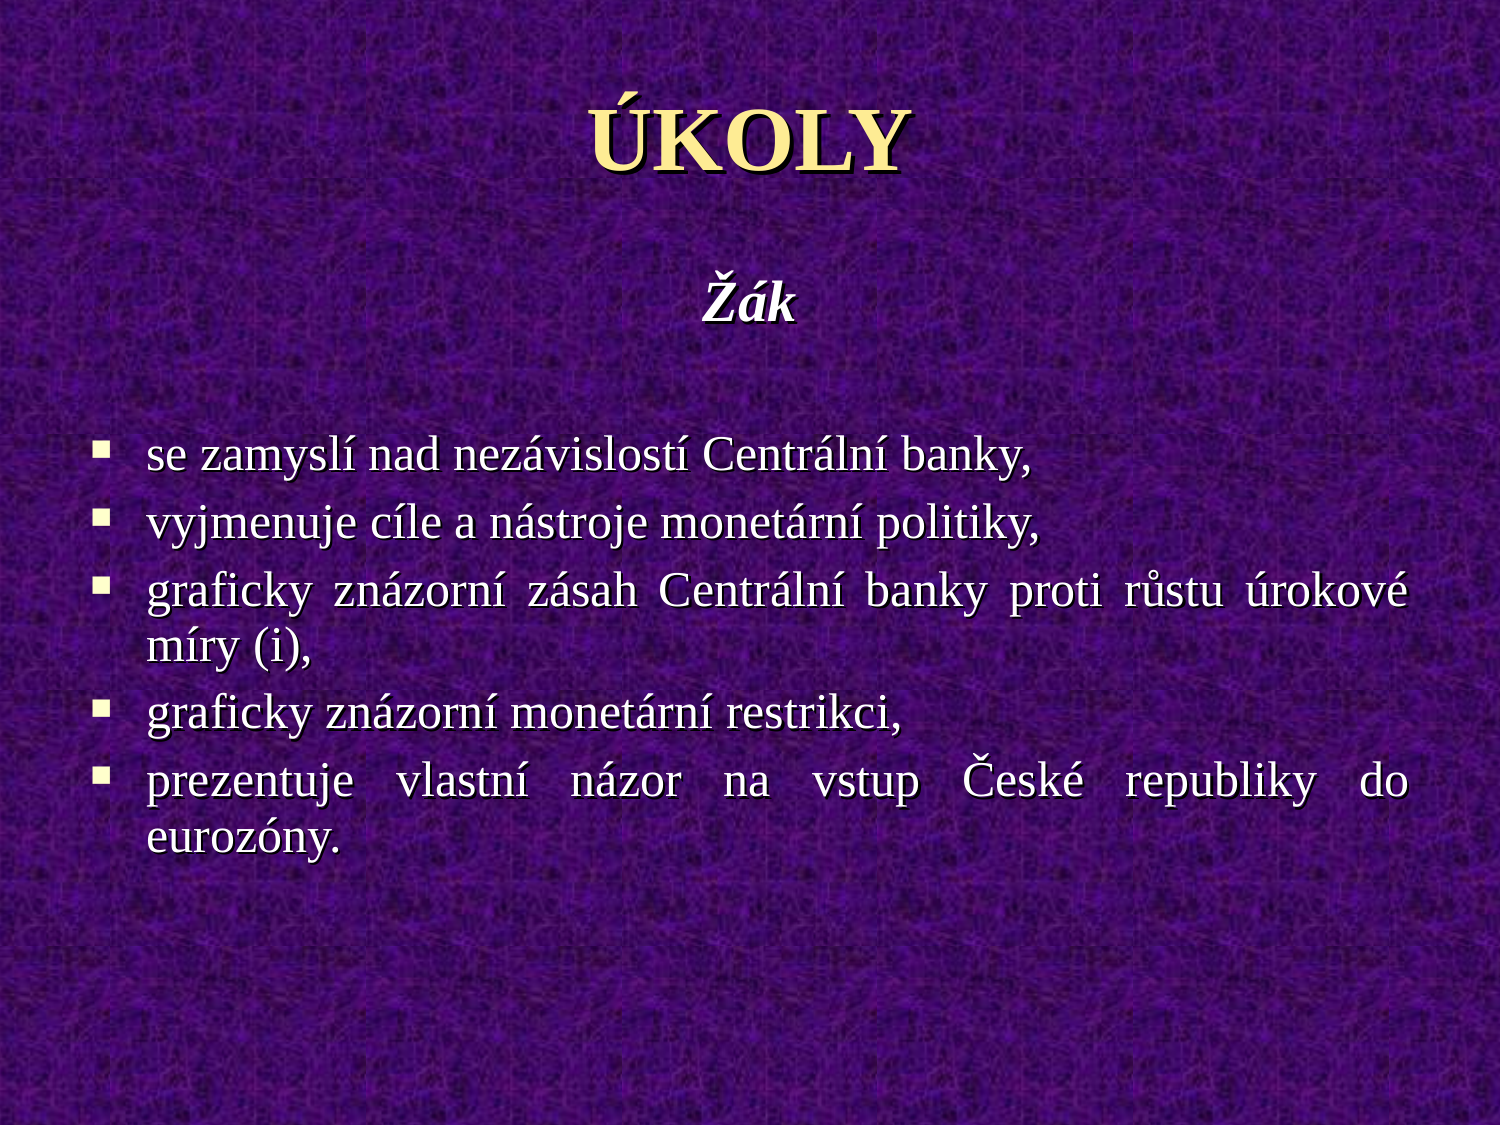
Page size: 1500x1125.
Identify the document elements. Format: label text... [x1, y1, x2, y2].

list Žák se zamyslí nad nezávislostí Centrální banky, vyjmenuje cíle a nástroje monetární politiky, graficky znázorní zásah Centrální banky proti růstu úrokové míry (i), graficky znázorní monetární restrikci, prezentuje vlastní názor na vstup České republiky do eurozóny. [75, 262, 1426, 1006]
picture [0, 0, 1500, 1125]
title ÚKOLY [75, 45, 1426, 234]
